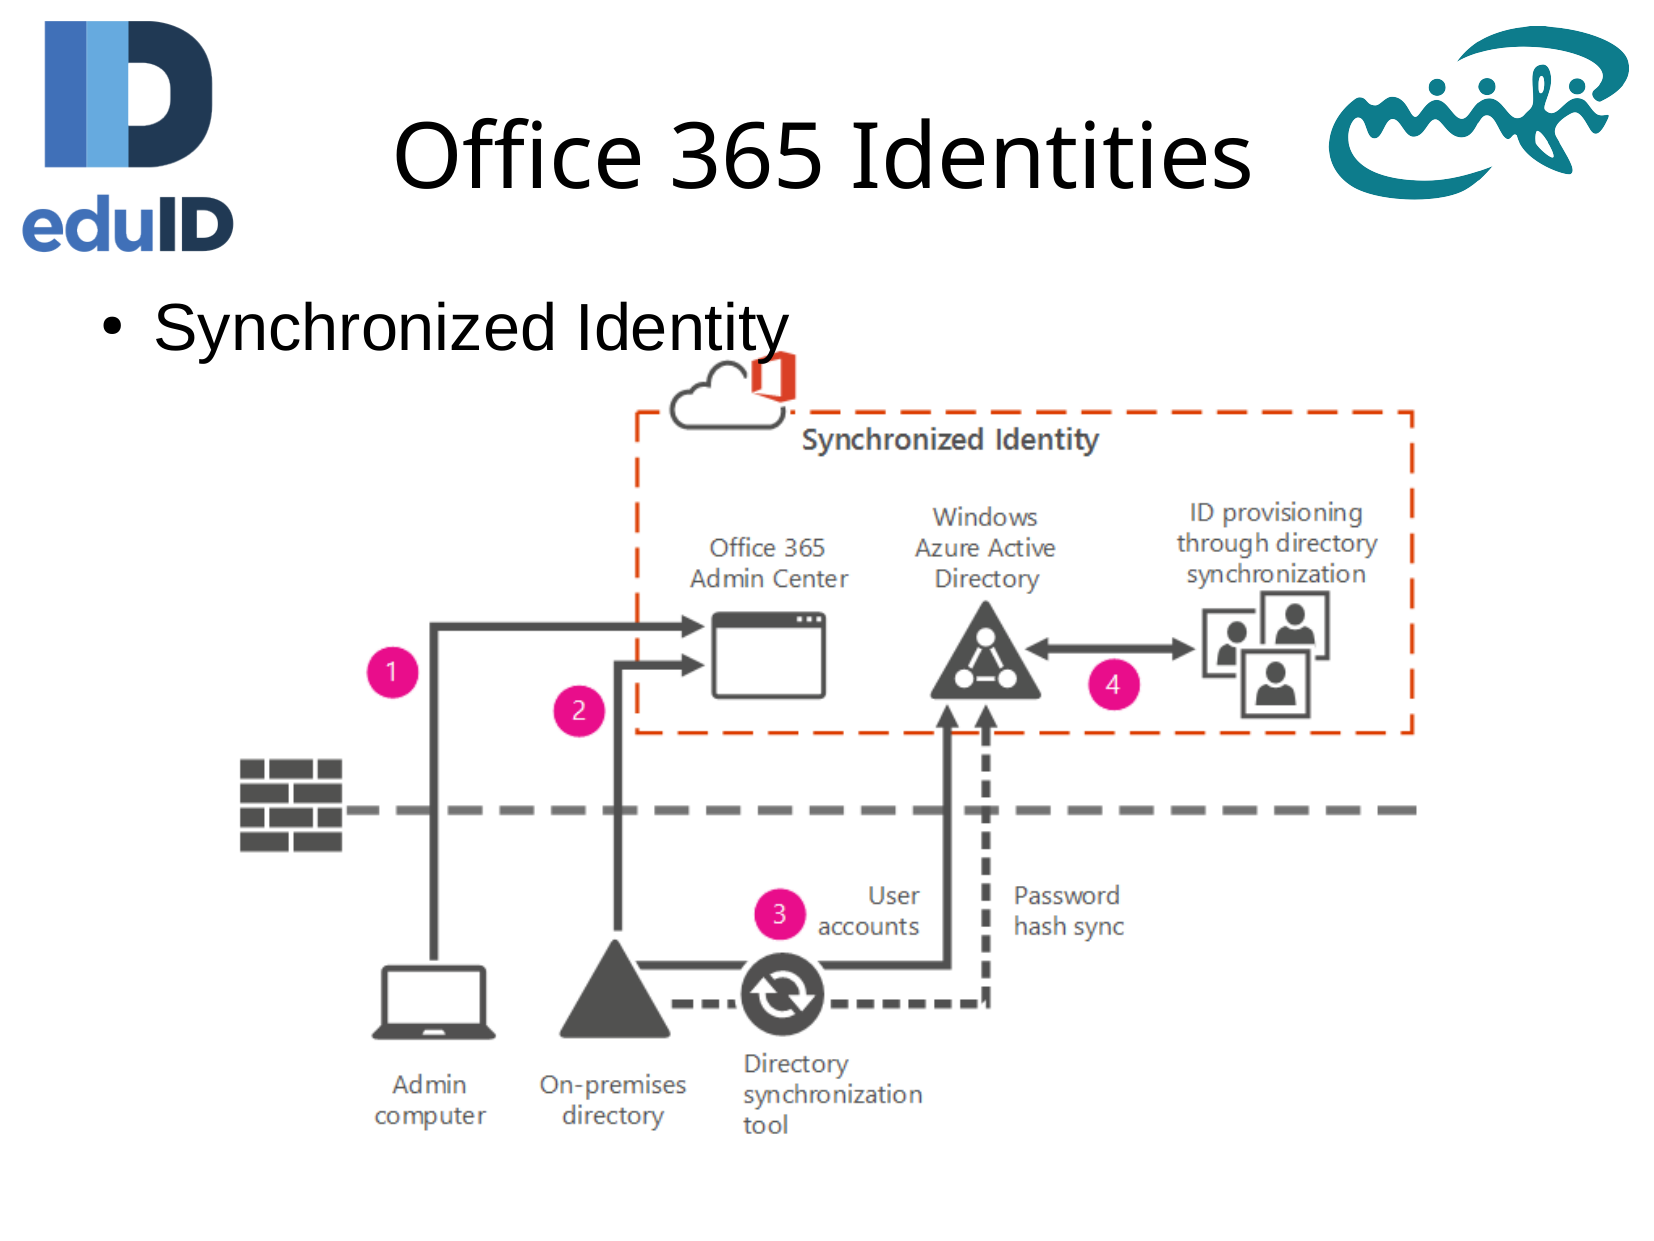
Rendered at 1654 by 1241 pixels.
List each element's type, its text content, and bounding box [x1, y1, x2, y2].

picture [3, 0, 254, 272]
picture [234, 1010, 1420, 1156]
picture [1328, 26, 1629, 200]
list Synchronized Identity [82, 290, 1571, 1010]
title Office 365 Identities [79, 49, 1568, 257]
